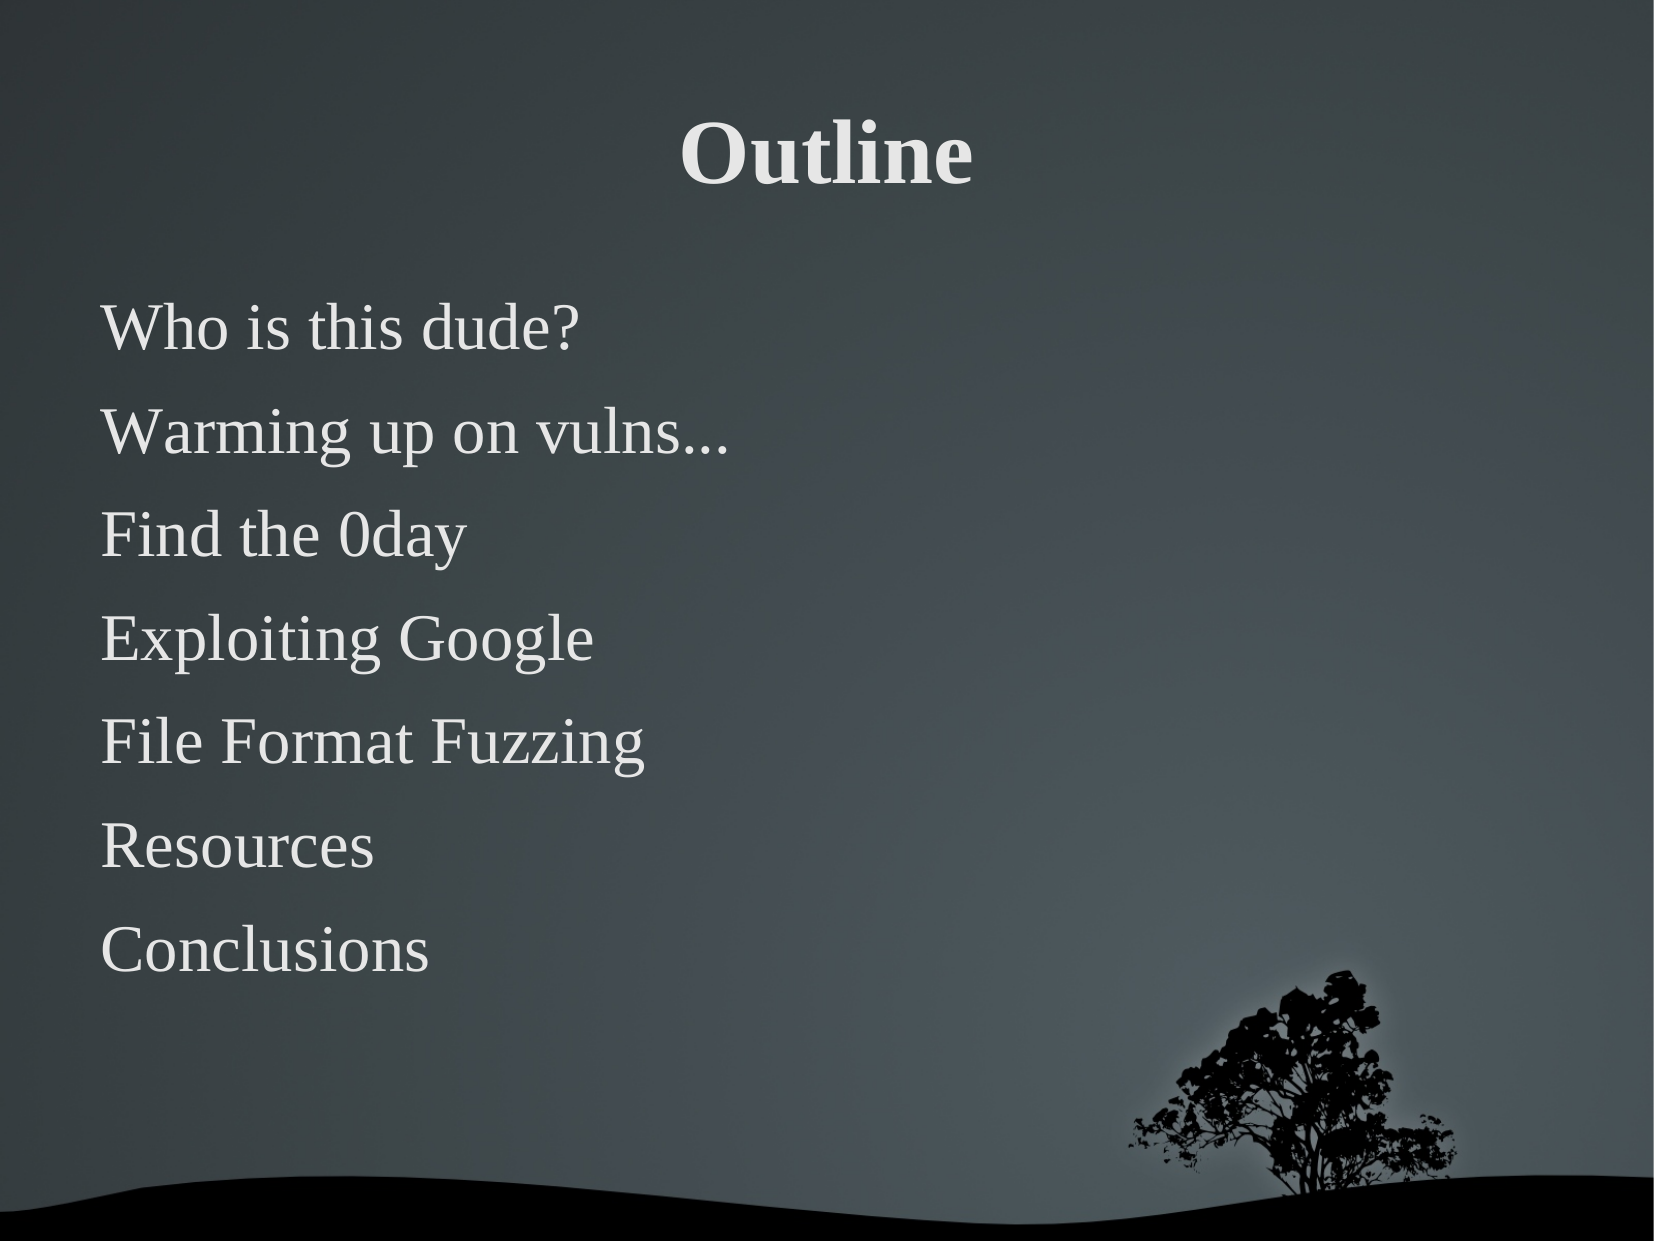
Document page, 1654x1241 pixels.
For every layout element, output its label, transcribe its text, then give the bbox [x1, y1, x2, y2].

title Outline [82, 56, 1571, 250]
picture [0, 0, 1654, 1241]
list Who is this dude? Warming up on vulns... Find the 0day Exploiting Google File Format Fuzzing Resources Conclusions [82, 290, 1571, 1094]
